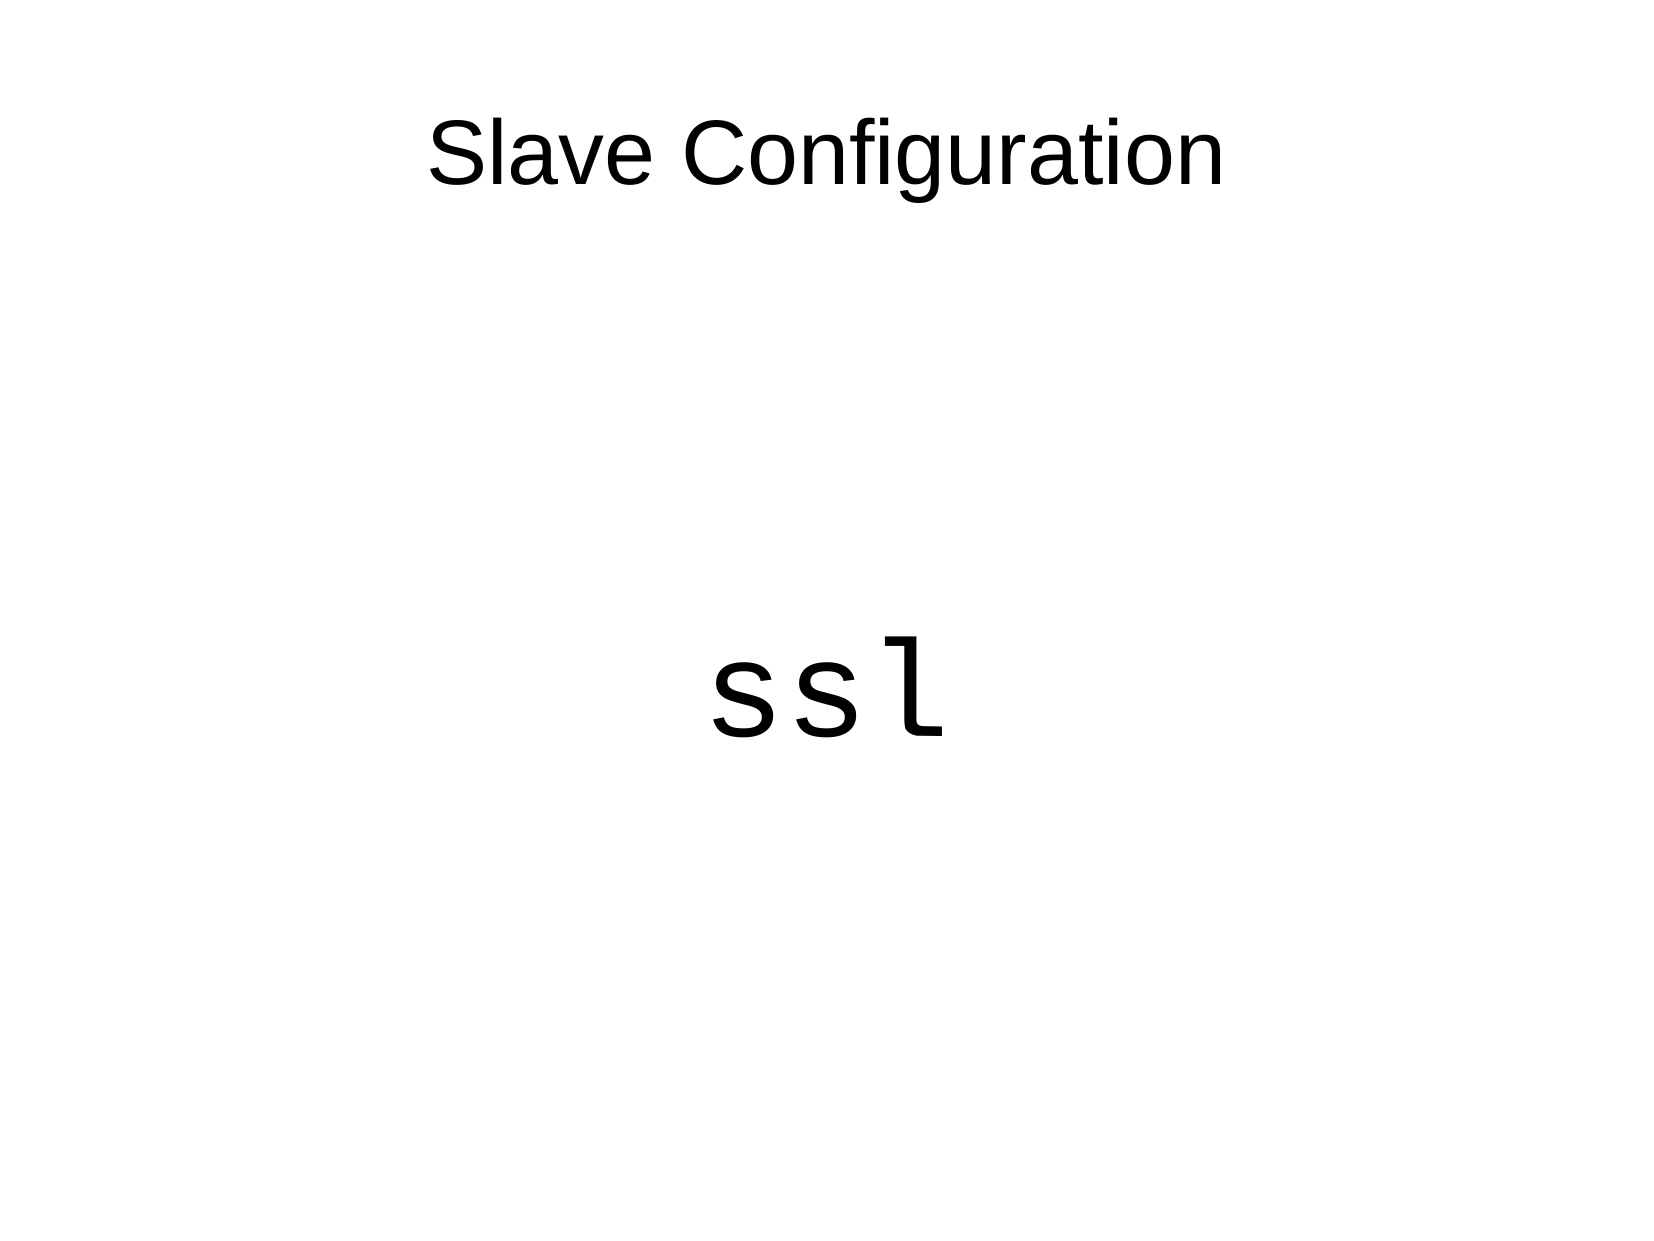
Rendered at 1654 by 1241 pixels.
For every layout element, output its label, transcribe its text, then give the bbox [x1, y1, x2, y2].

subtitle ssl [82, 290, 1571, 1109]
title Slave Configuration [82, 49, 1571, 257]
